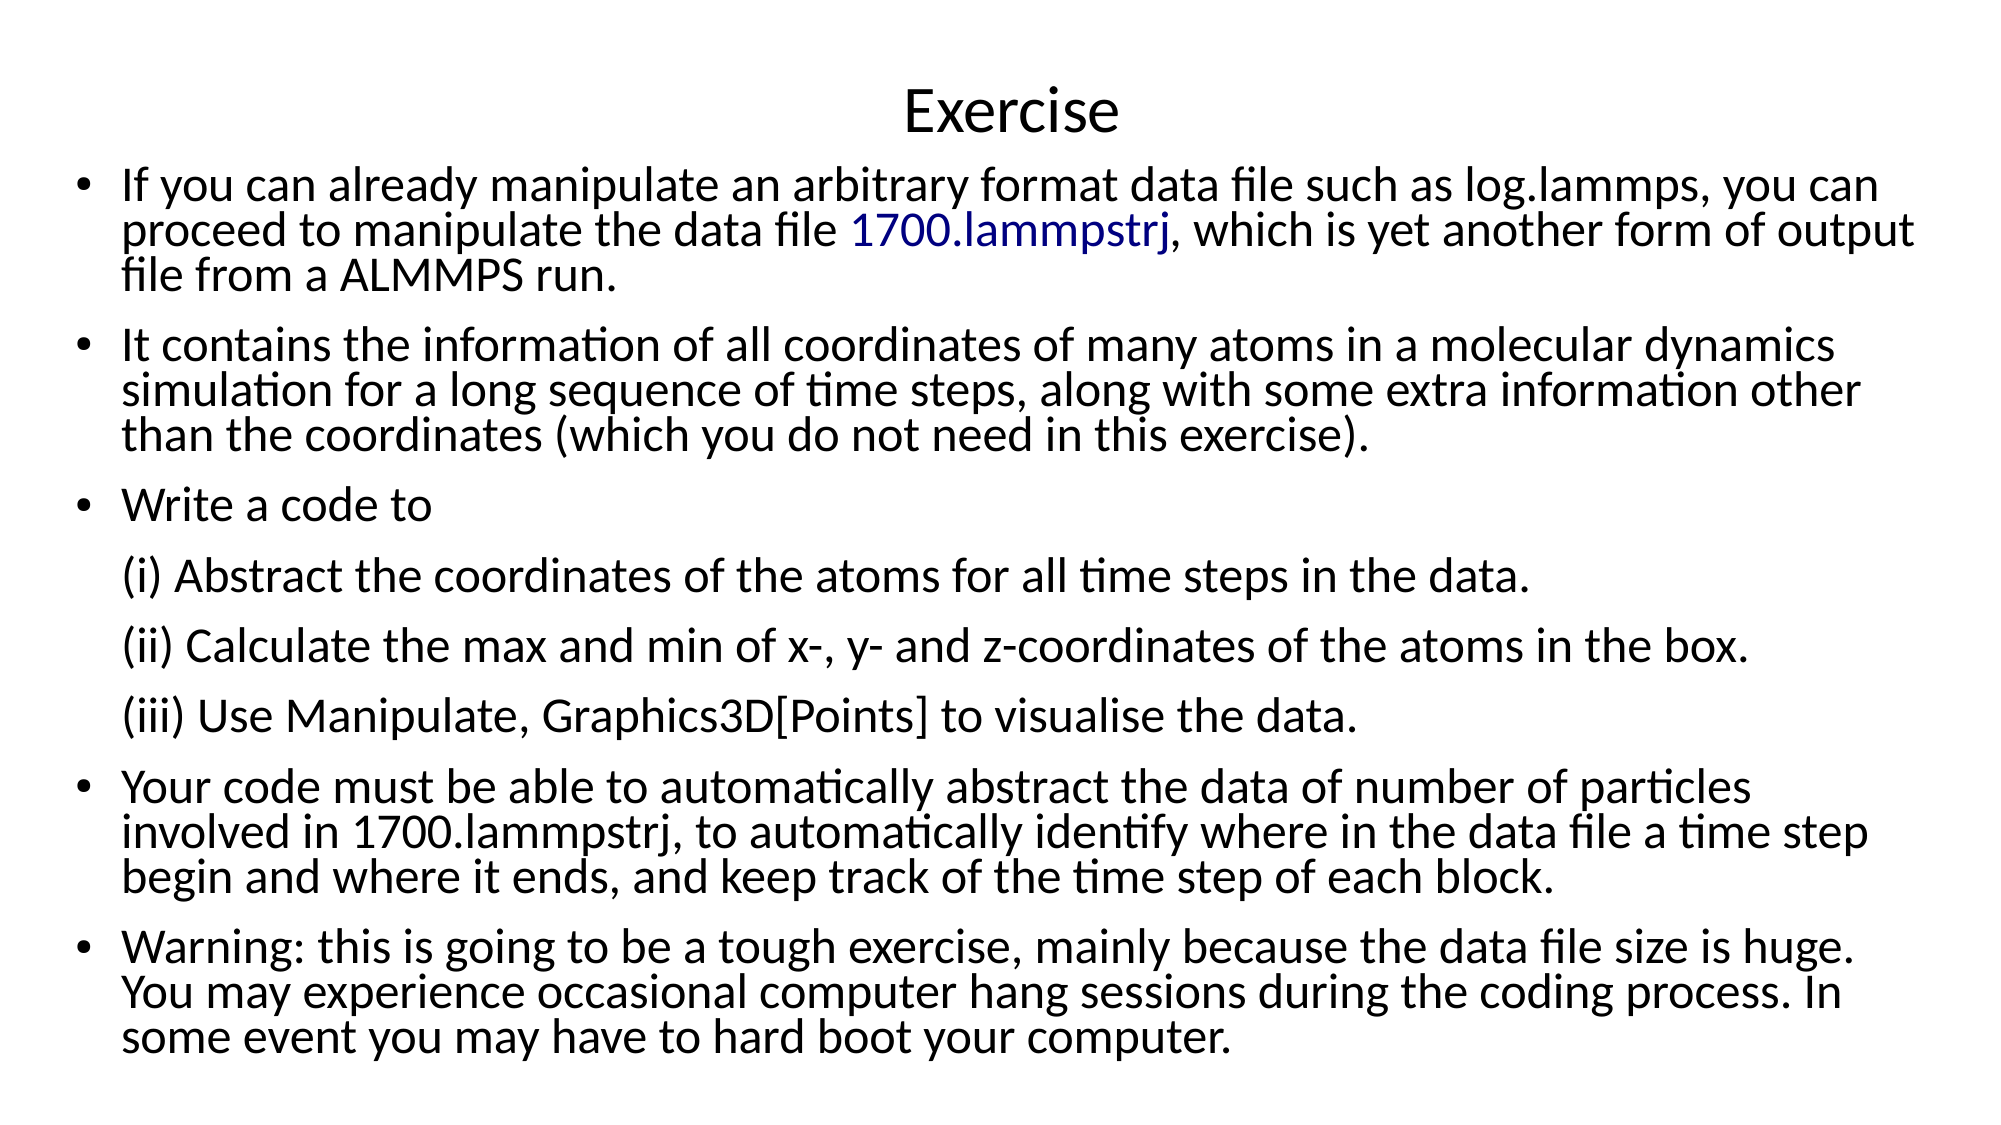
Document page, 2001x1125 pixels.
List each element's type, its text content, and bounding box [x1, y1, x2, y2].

title Exercise [150, 7, 1876, 164]
list If you can already manipulate an arbitrary format data file such as log.lammps, you can proceed to manipulate the data file 1700.lammpstrj, which is yet another form of output file from a ALMMPS run. It contains the information of all coordinates of many atoms in a molecular dynamics simulation for a long sequence of time steps, along with some extra information other than the coordinates (which you do not need in this exercise). Write a code to (i) Abstract the coordinates of the atoms for all time steps in the data. (ii) Calculate the max and min of x-, y- and z-coordinates of the atoms in the box. (iii) Use Manipulate, Graphics3D[Points] to visualise the data. Your code must be able to automatically abstract the data of number of particles involved in 1700.lammpstrj, to automatically identify where in the data file a time step begin and where it ends, and keep track of the time step of each block. Warning: this is going to be a tough exercise, mainly because the data file size is huge. You may experience occasional computer hang sessions during the coding process. In some event you may have to hard boot your computer. [60, 164, 1921, 1081]
